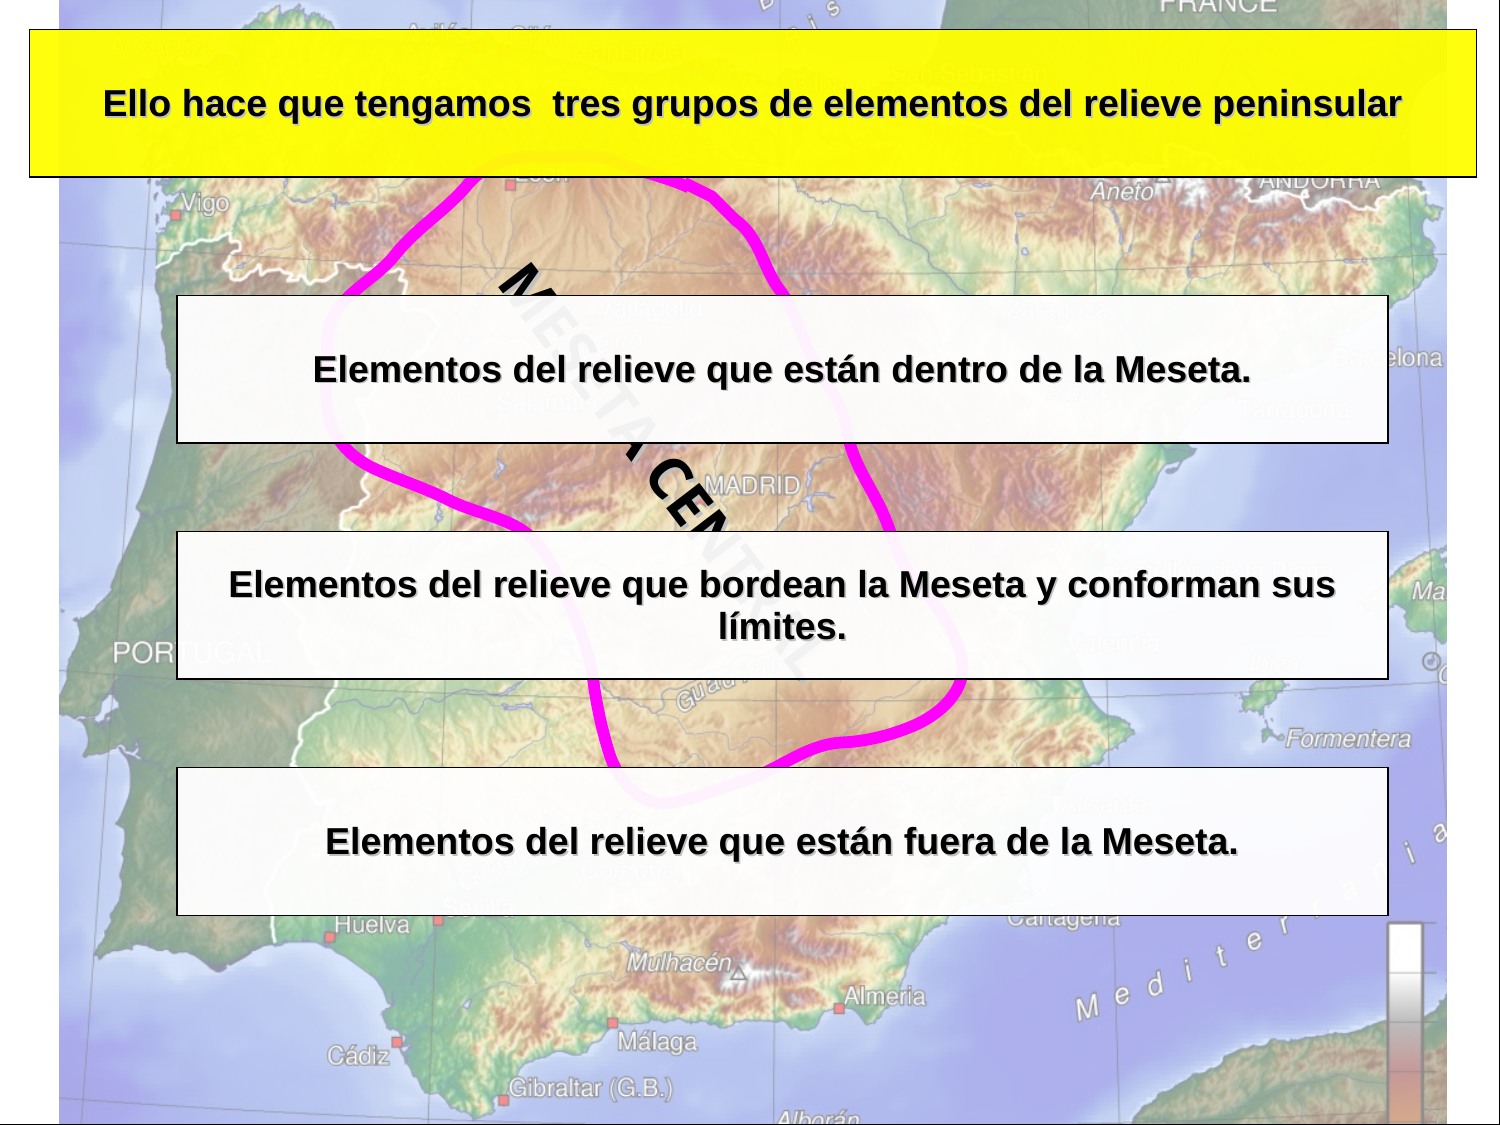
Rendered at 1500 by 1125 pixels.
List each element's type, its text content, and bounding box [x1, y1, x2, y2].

text_box Elementos del relieve que bordean la Meseta y conforman sus límites. [177, 531, 1388, 680]
text_box Elementos del relieve que están dentro de la Meseta. [177, 295, 1388, 443]
text_box Ello hace que tengamos tres grupos de elementos del relieve peninsular [29, 29, 1477, 178]
text_box MESETA CENTRAL [716, 680, 887, 763]
text_box Elementos del relieve que están fuera de la Meseta. [177, 767, 1388, 916]
text_box MESETA CENTRAL [535, 443, 823, 531]
text_box MESETA CENTRAL [413, 178, 643, 295]
text_box [0, 0, 1500, 1125]
